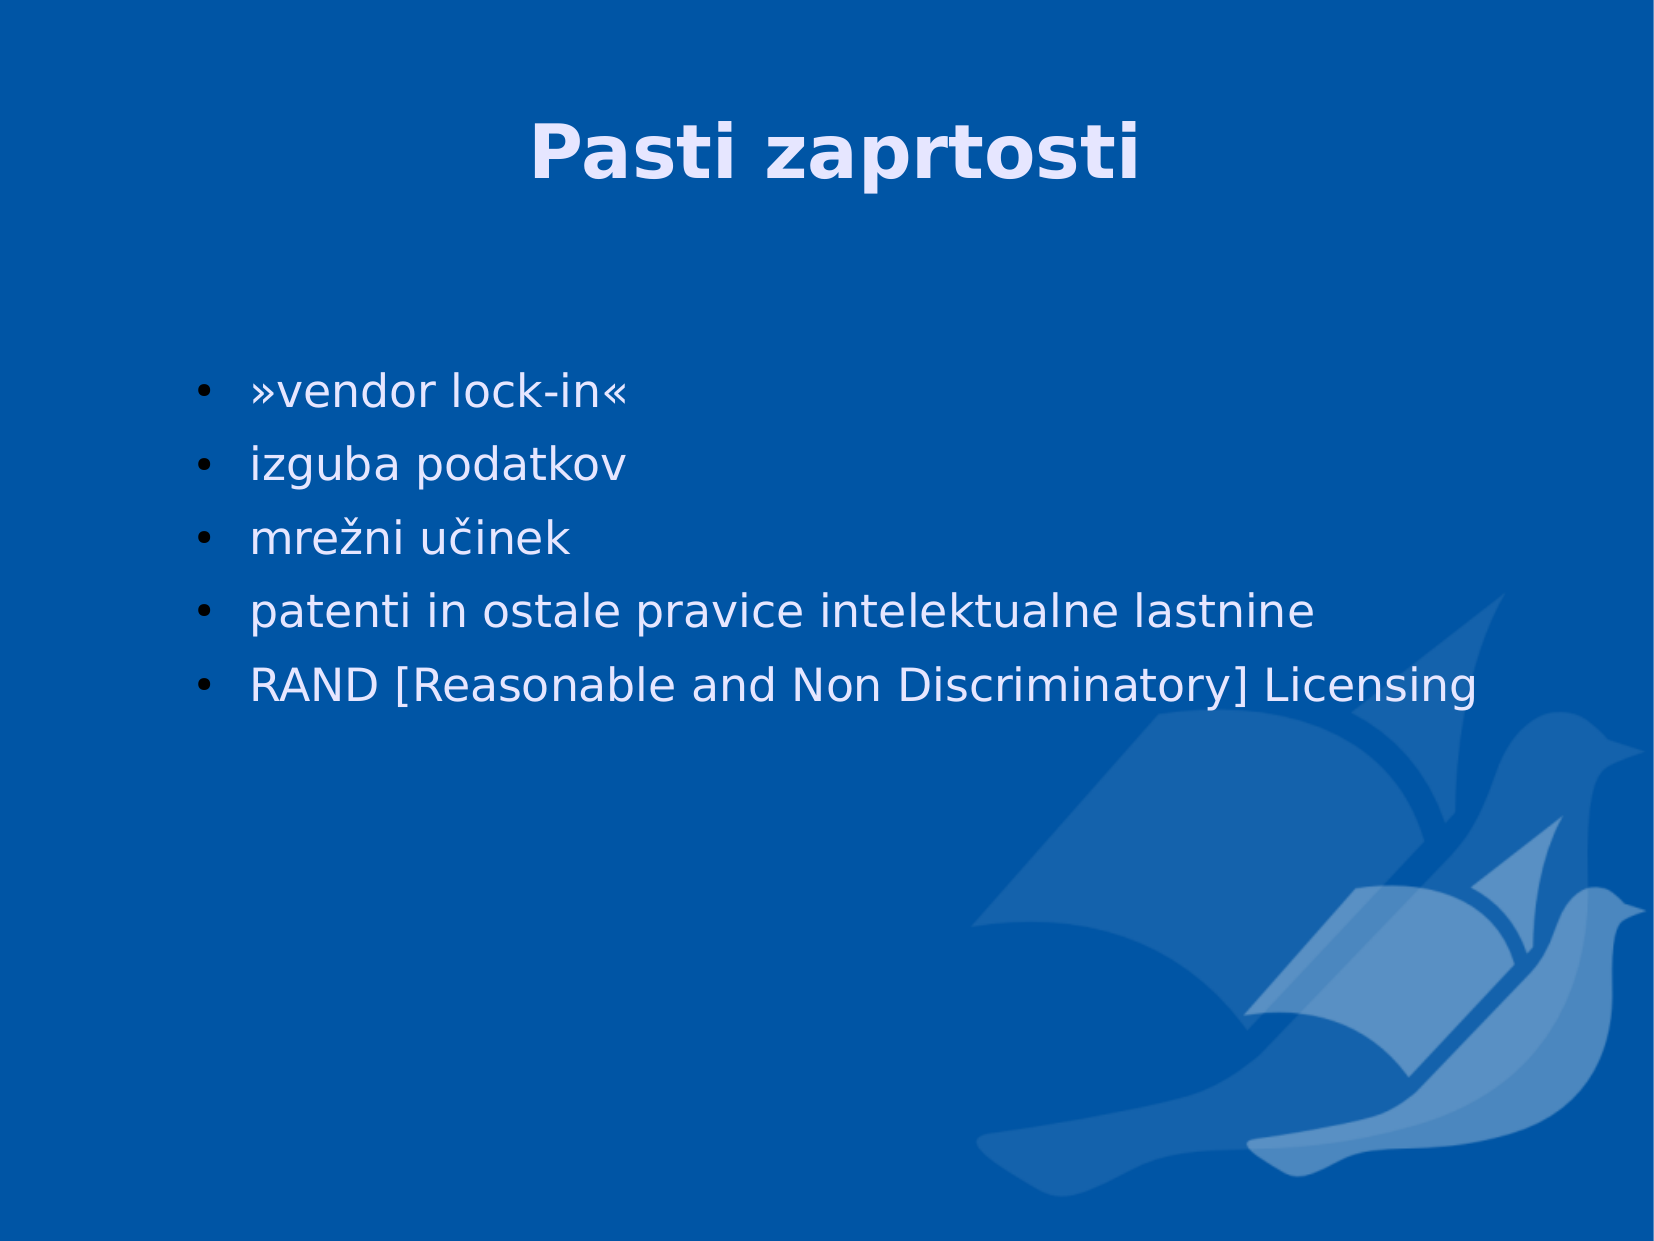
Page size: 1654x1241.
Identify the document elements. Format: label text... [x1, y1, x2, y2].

list »vendor lock-in« izguba podatkov mrežni učinek patenti in ostale pravice intelektualne lastnine RAND [Reasonable and Non Discriminatory] Licensing [178, 364, 1570, 1147]
title Pasti zaprtosti [82, 49, 1571, 257]
picture [0, 0, 1654, 1241]
